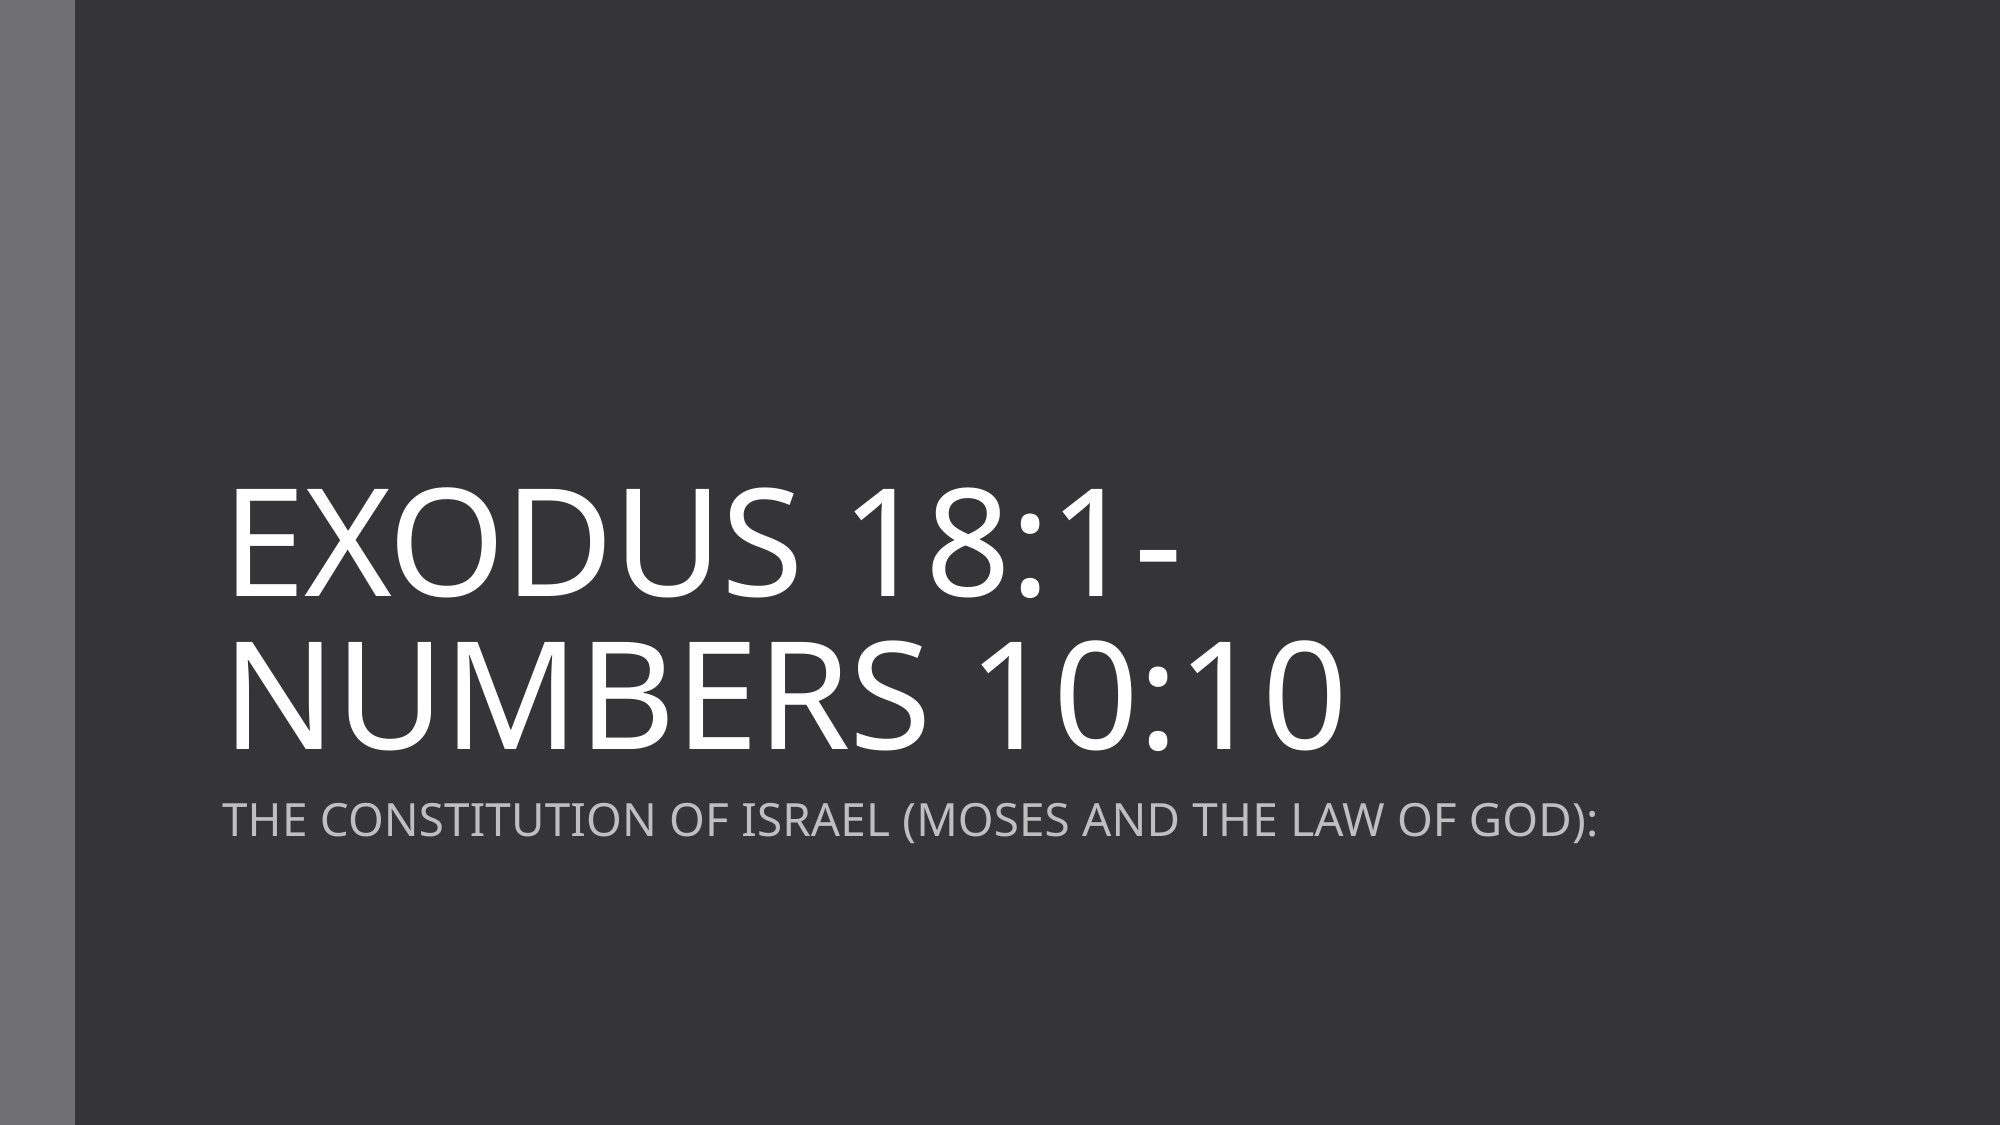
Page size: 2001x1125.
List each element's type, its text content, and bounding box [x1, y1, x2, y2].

title EXODUS 18:1-NUMBERS 10:10 [206, 124, 1752, 787]
subtitle THE CONSTITUTION OF ISRAEL (MOSES AND THE LAW OF GOD): [206, 787, 1752, 1066]
